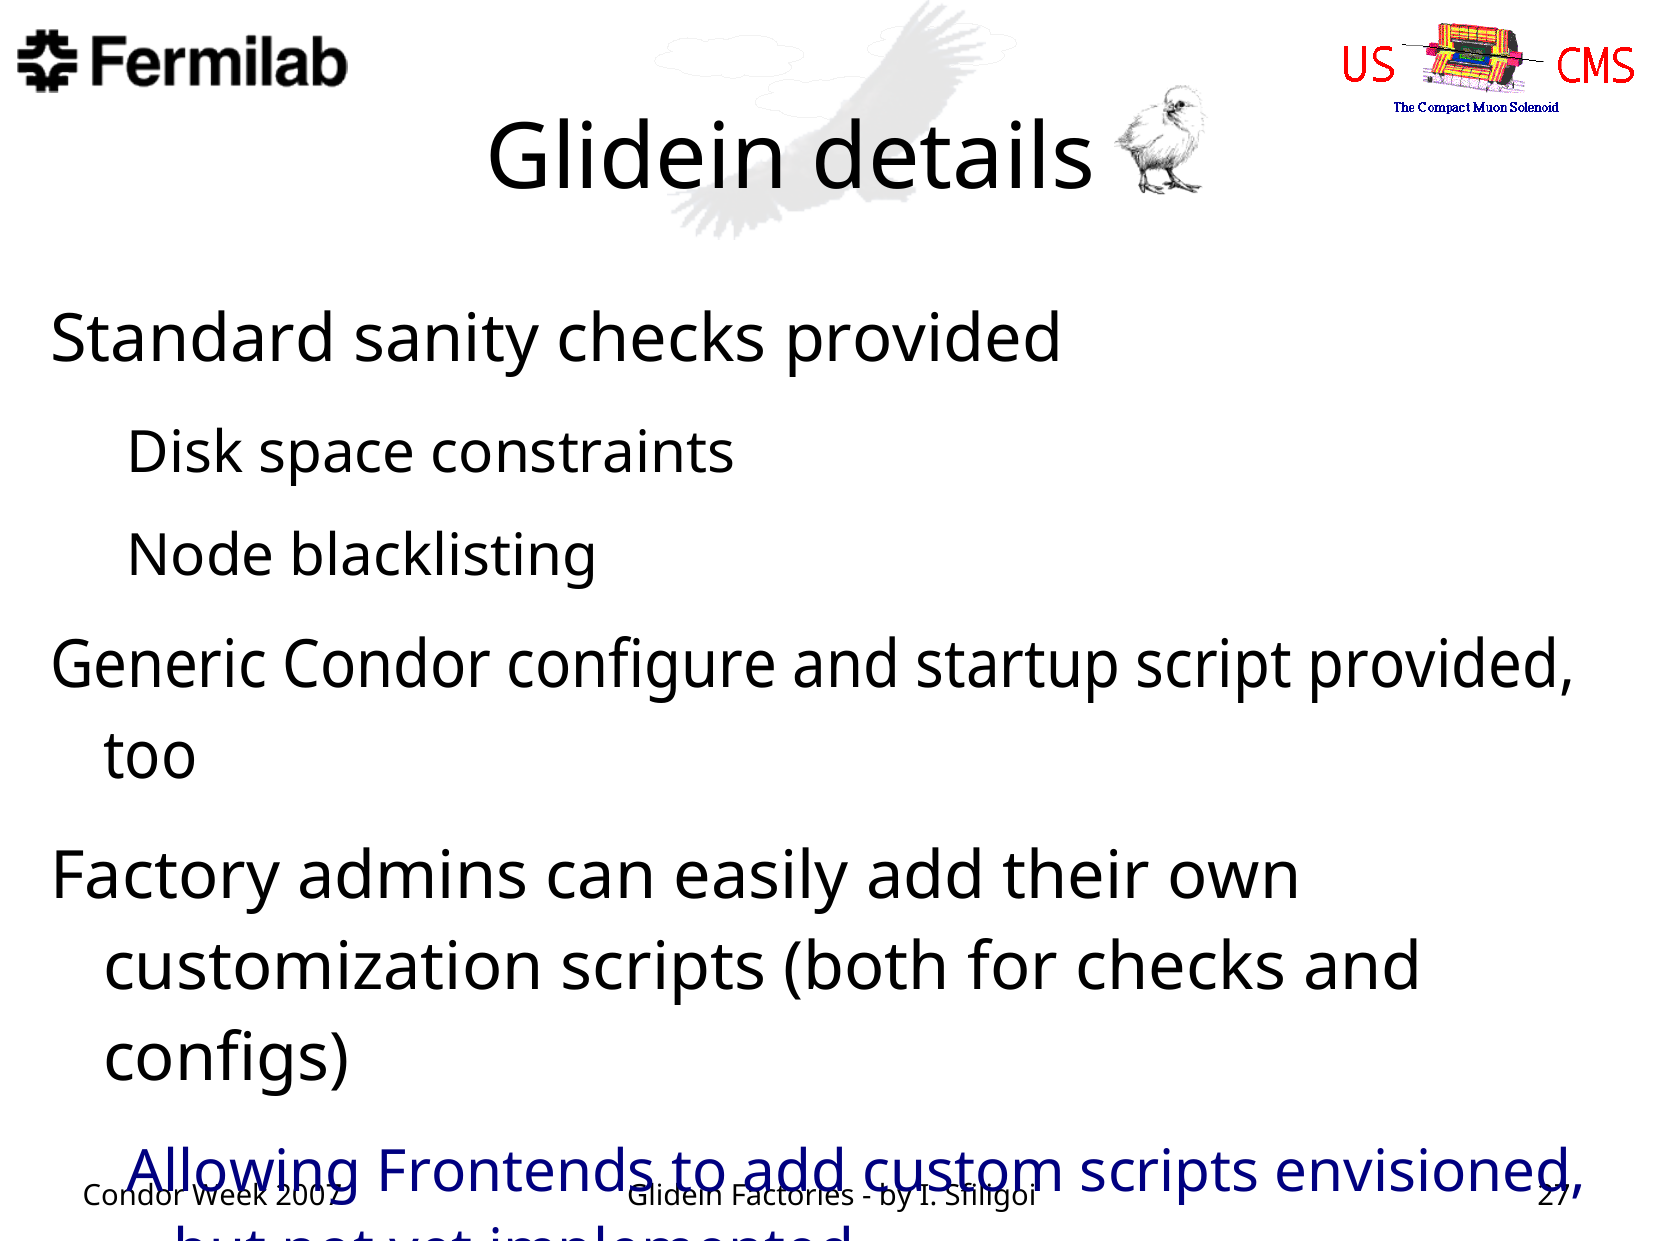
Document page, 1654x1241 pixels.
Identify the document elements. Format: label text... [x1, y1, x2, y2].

list Standard sanity checks provided Disk space constraints Node blacklisting Generic Condor configure and startup script provided, too Factory admins can easily add their own customization scripts (both for checks and configs) Allowing Frontends to add custom scripts envisioned, but not yet implemented [32, 290, 1635, 1109]
picture [17, 29, 348, 93]
picture [1114, 84, 1210, 197]
title Glidein details [82, 49, 1571, 257]
picture [1340, 23, 1636, 114]
